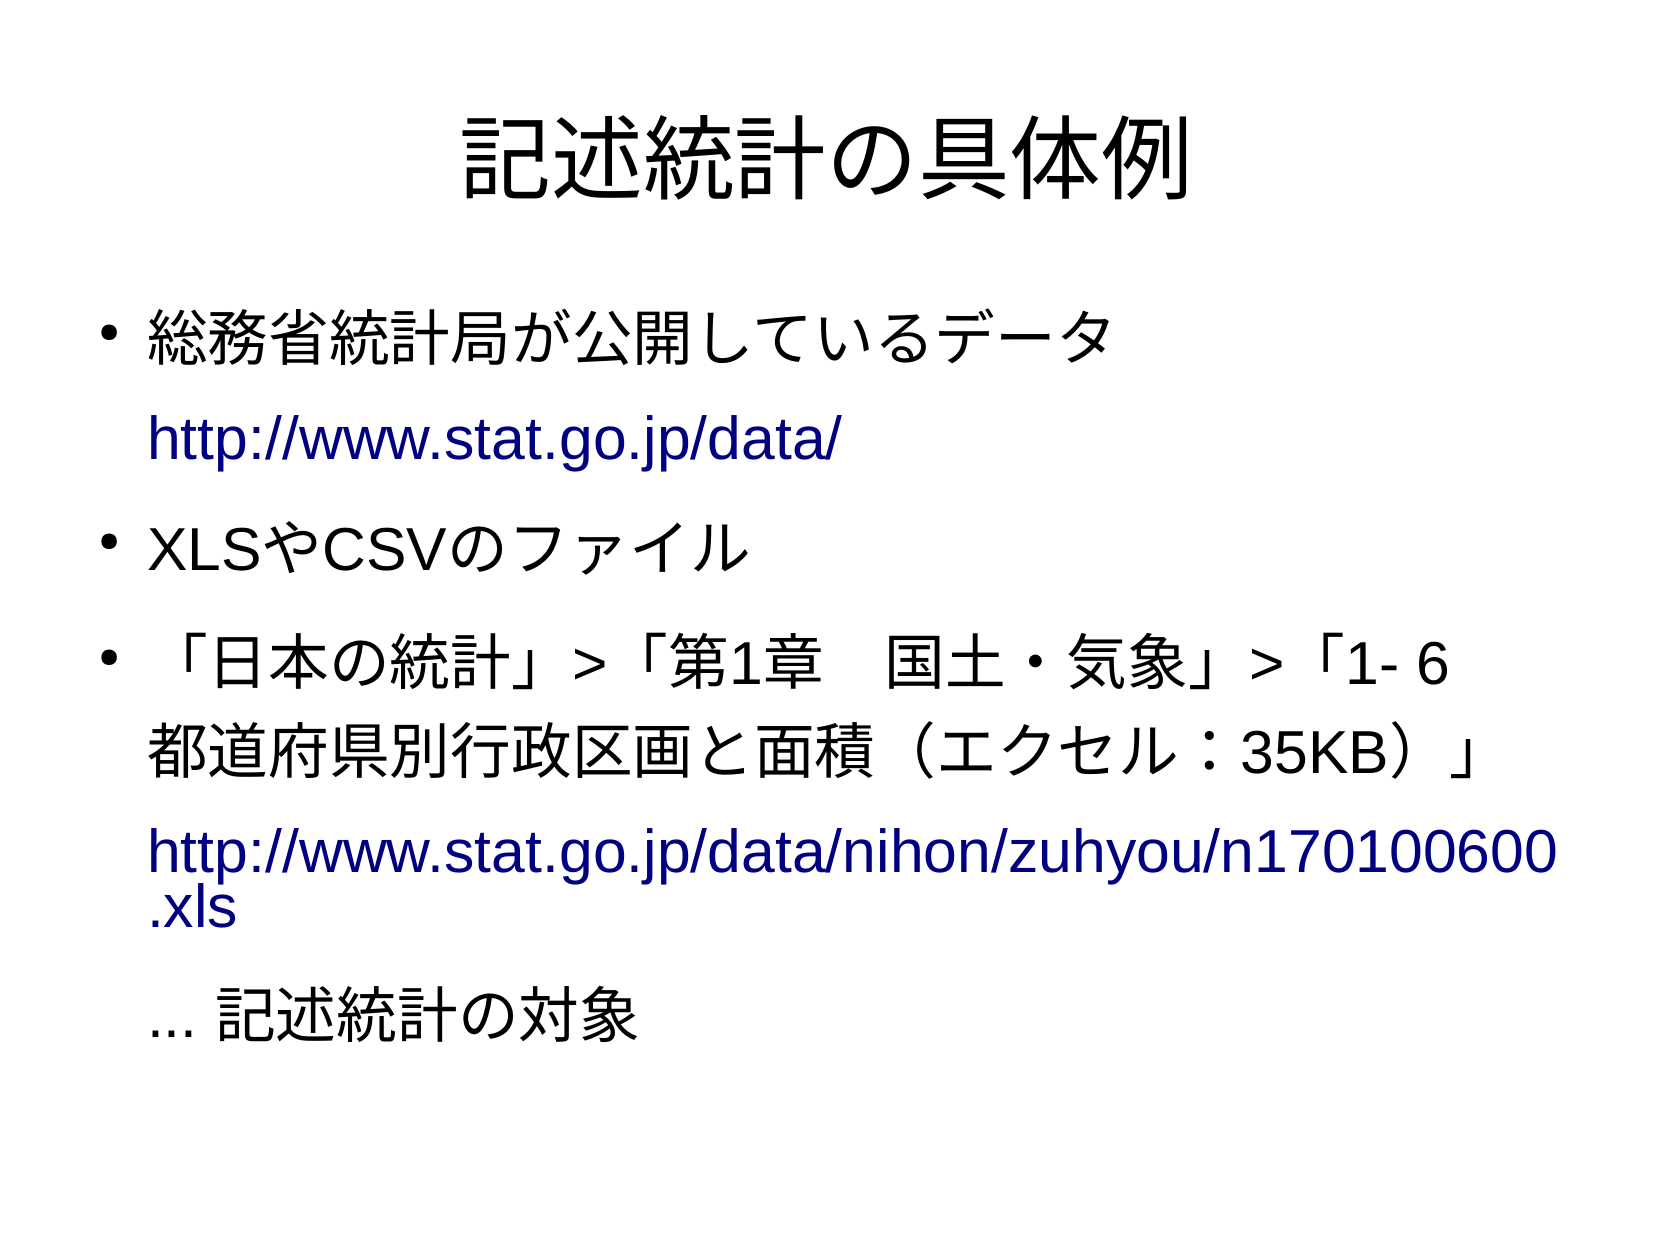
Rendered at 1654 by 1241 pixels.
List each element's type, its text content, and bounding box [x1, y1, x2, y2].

list 総務省統計局が公開しているデータ http://www.stat.go.jp/data/ XLSやCSVのファイル 「日本の統計」>「第1章 国土・気象」>「1- 6 都道府県別行政区画と面積（エクセル：35KB）」 http://www.stat.go.jp/data/nihon/zuhyou/n170100600.xls ... 記述統計の対象 [82, 290, 1571, 1010]
title 記述統計の具体例 [82, 49, 1571, 257]
